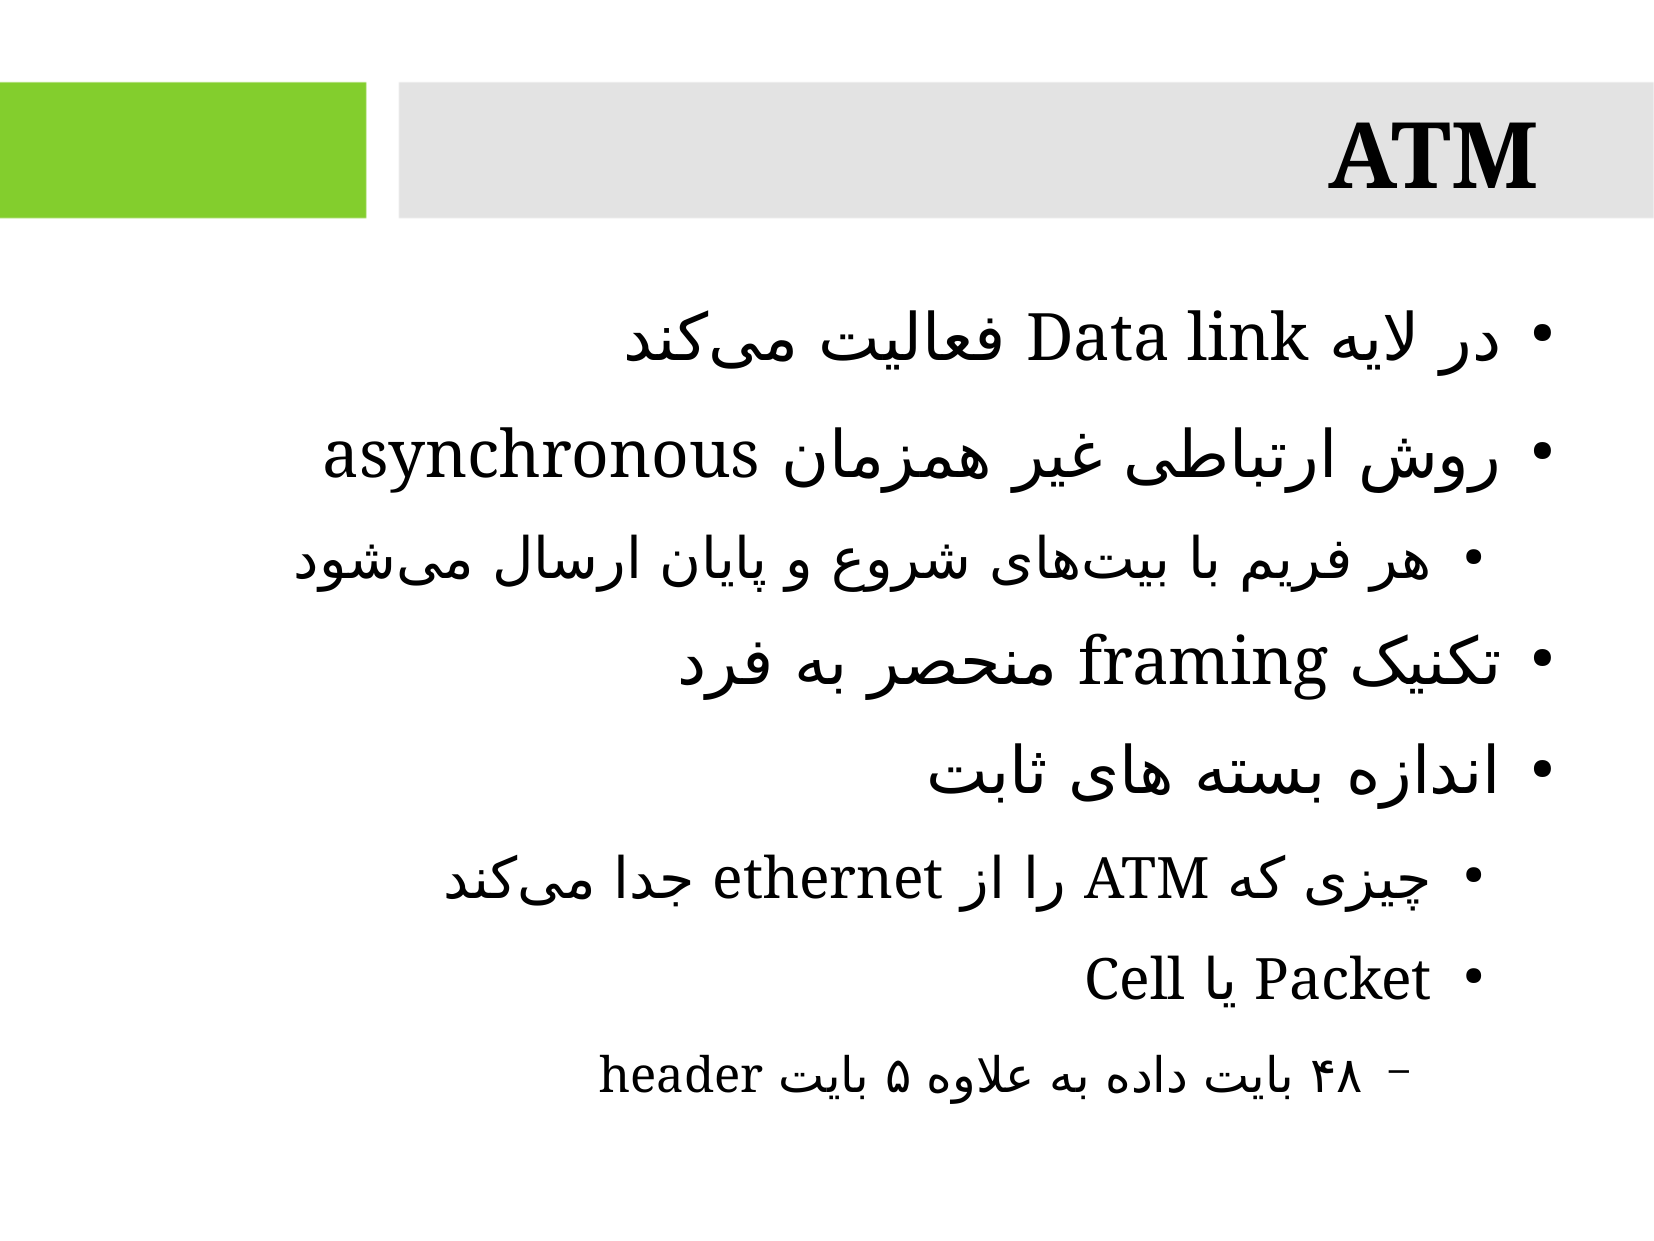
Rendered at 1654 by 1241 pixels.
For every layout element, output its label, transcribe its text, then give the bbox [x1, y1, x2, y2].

list در لایه Data link فعالیت می‌کند روش ارتباطی غیر همزمان asynchronous هر فریم با بیت‌های شروع و پایان ارسال می‌شود تکنیک framing منحصر به فرد اندازه بسته های ثابت چیزی که ATM را از ethernet جدا می‌کند Packet یا Cell ۴۸ بایت داده به علاوه ۵ بایت header [82, 290, 1571, 1109]
picture [0, 0, 1654, 1241]
title ATM [82, 49, 1571, 257]
